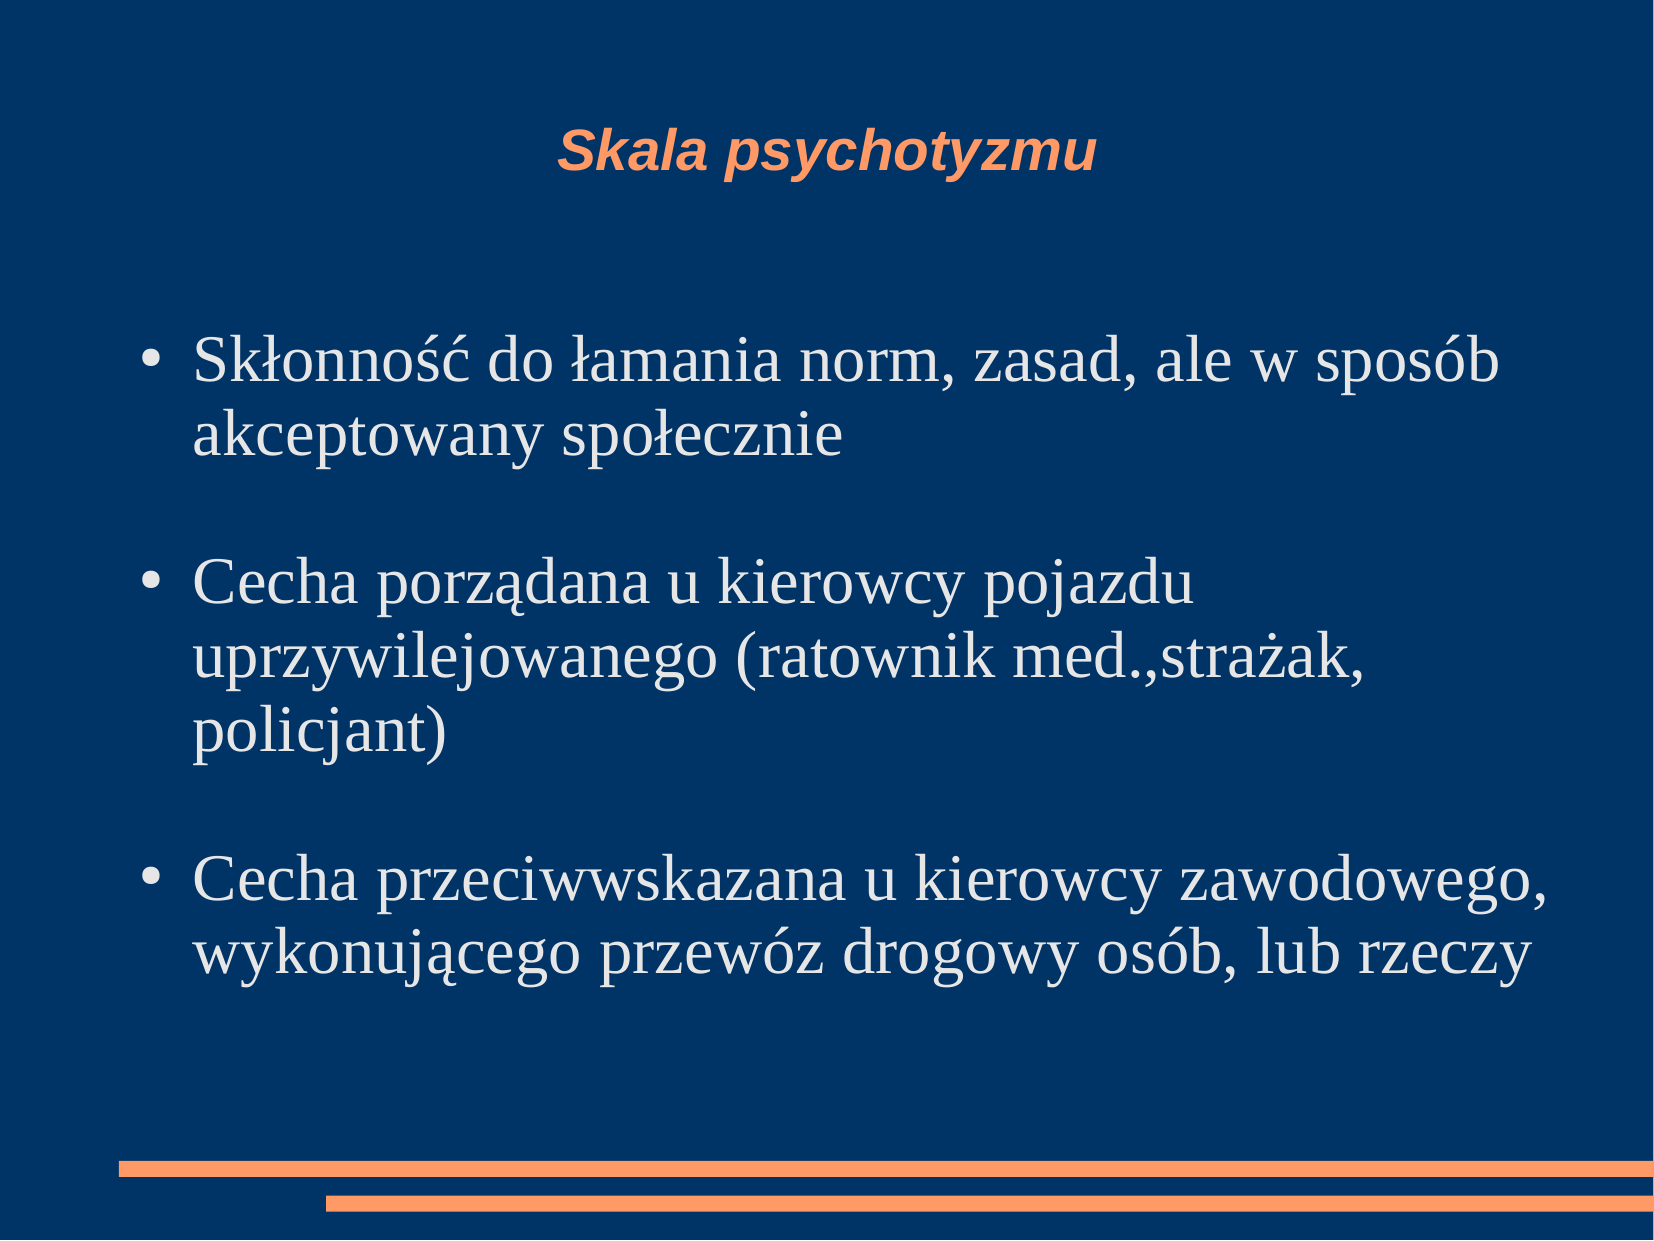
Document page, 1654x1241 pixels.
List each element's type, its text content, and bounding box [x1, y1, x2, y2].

title Skala psychotyzmu [121, 46, 1534, 254]
list Skłonność do łamania norm, zasad, ale w sposób akceptowany społecznie Cecha porządana u kierowcy pojazdu uprzywilejowanego (ratownik med.,strażak, policjant) Cecha przeciwwskazana u kierowcy zawodowego, wykonującego przewóz drogowy osób, lub rzeczy [121, 322, 1561, 1132]
